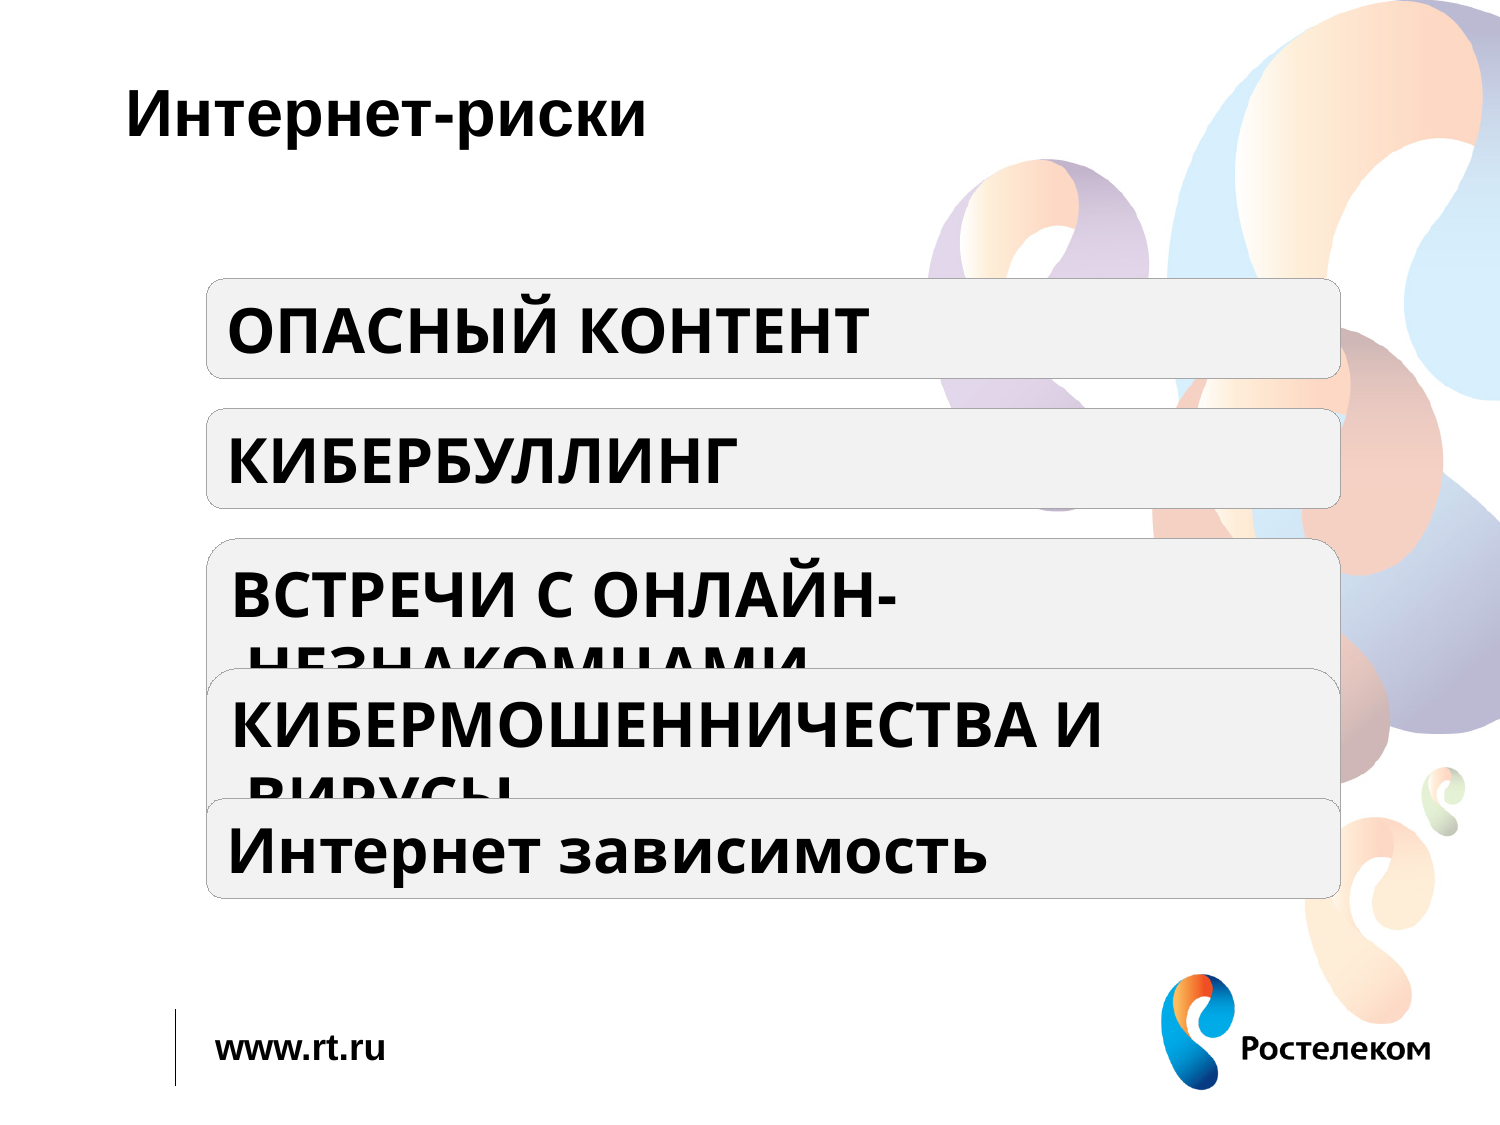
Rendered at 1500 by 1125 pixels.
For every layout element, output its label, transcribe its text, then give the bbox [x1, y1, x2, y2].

text_box КИБЕРБУЛЛИНГ [206, 408, 1341, 509]
picture [926, 0, 1500, 1125]
text_box Интернет-риски [125, 70, 1450, 210]
text_box ОПАСНЫЙ КОНТЕНТ [206, 278, 1341, 379]
text_box КИБЕРМОШЕННИЧЕСТВА И ВИРУСЫ [206, 668, 1341, 812]
text_box ВСТРЕЧИ С ОНЛАЙН-НЕЗНАКОМЦАМИ [206, 538, 1341, 694]
text_box Интернет зависимость [206, 798, 1341, 899]
